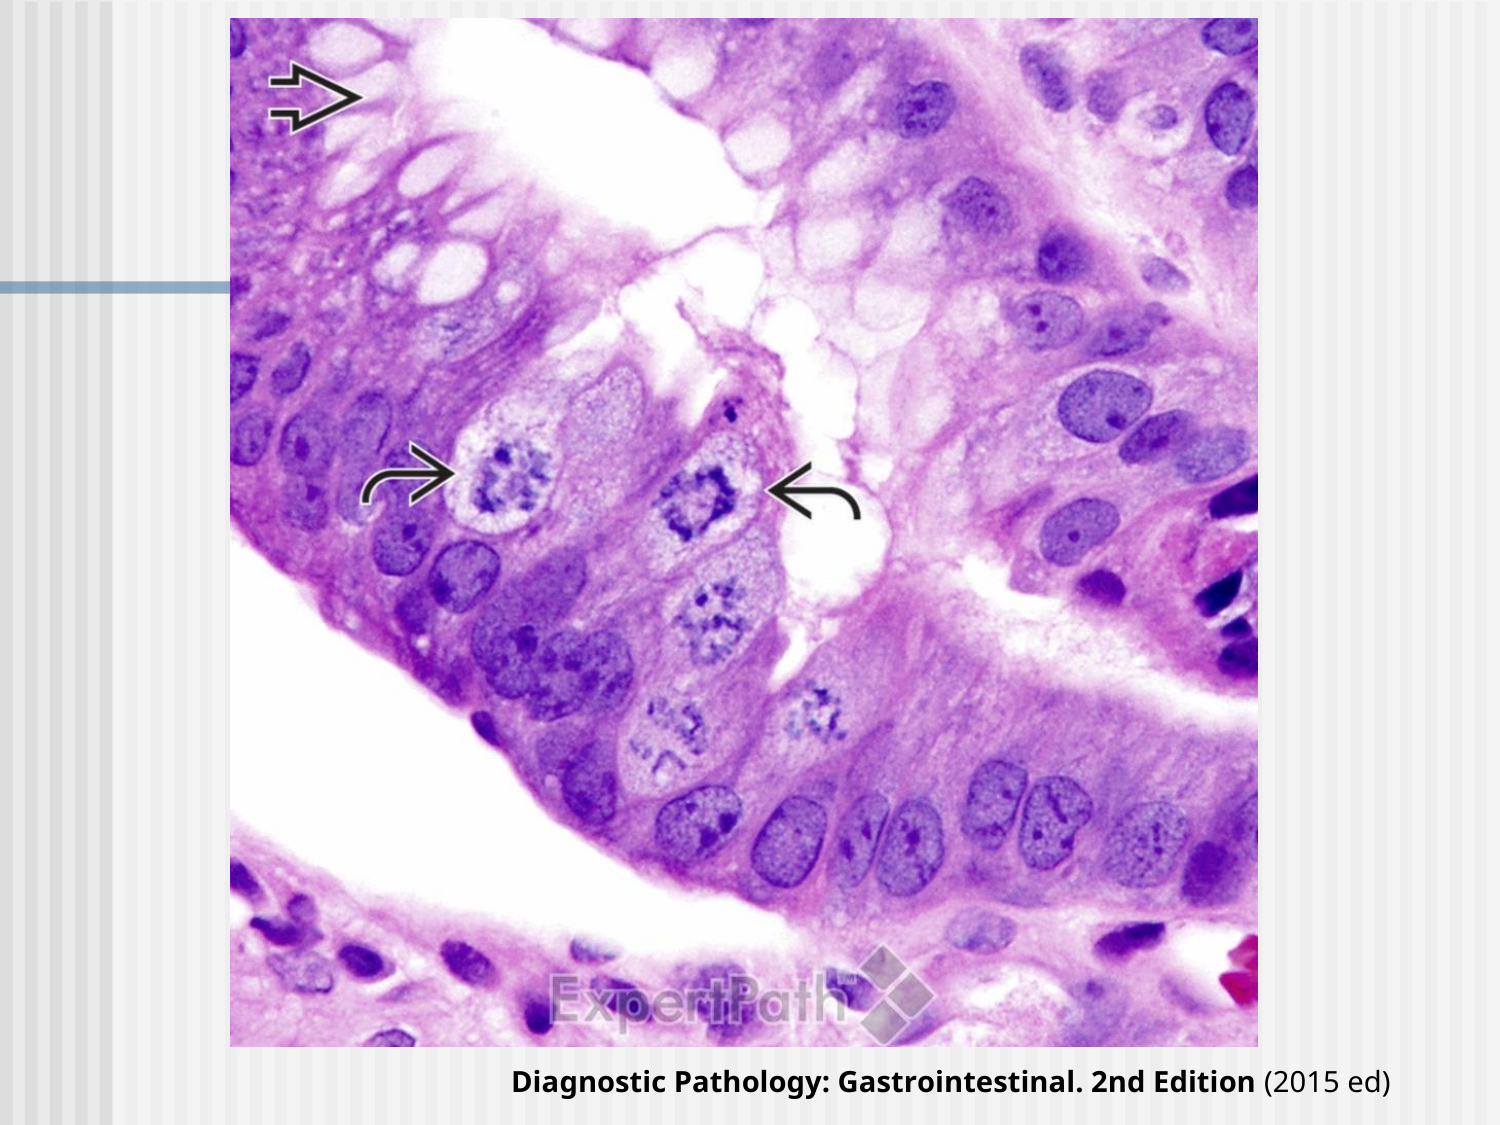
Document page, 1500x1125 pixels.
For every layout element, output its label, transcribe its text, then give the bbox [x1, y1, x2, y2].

text_box Diagnostic Pathology: Gastrointestinal. 2nd Edition (2015 ed) [324, 1055, 1500, 1106]
picture [230, 18, 1258, 1047]
